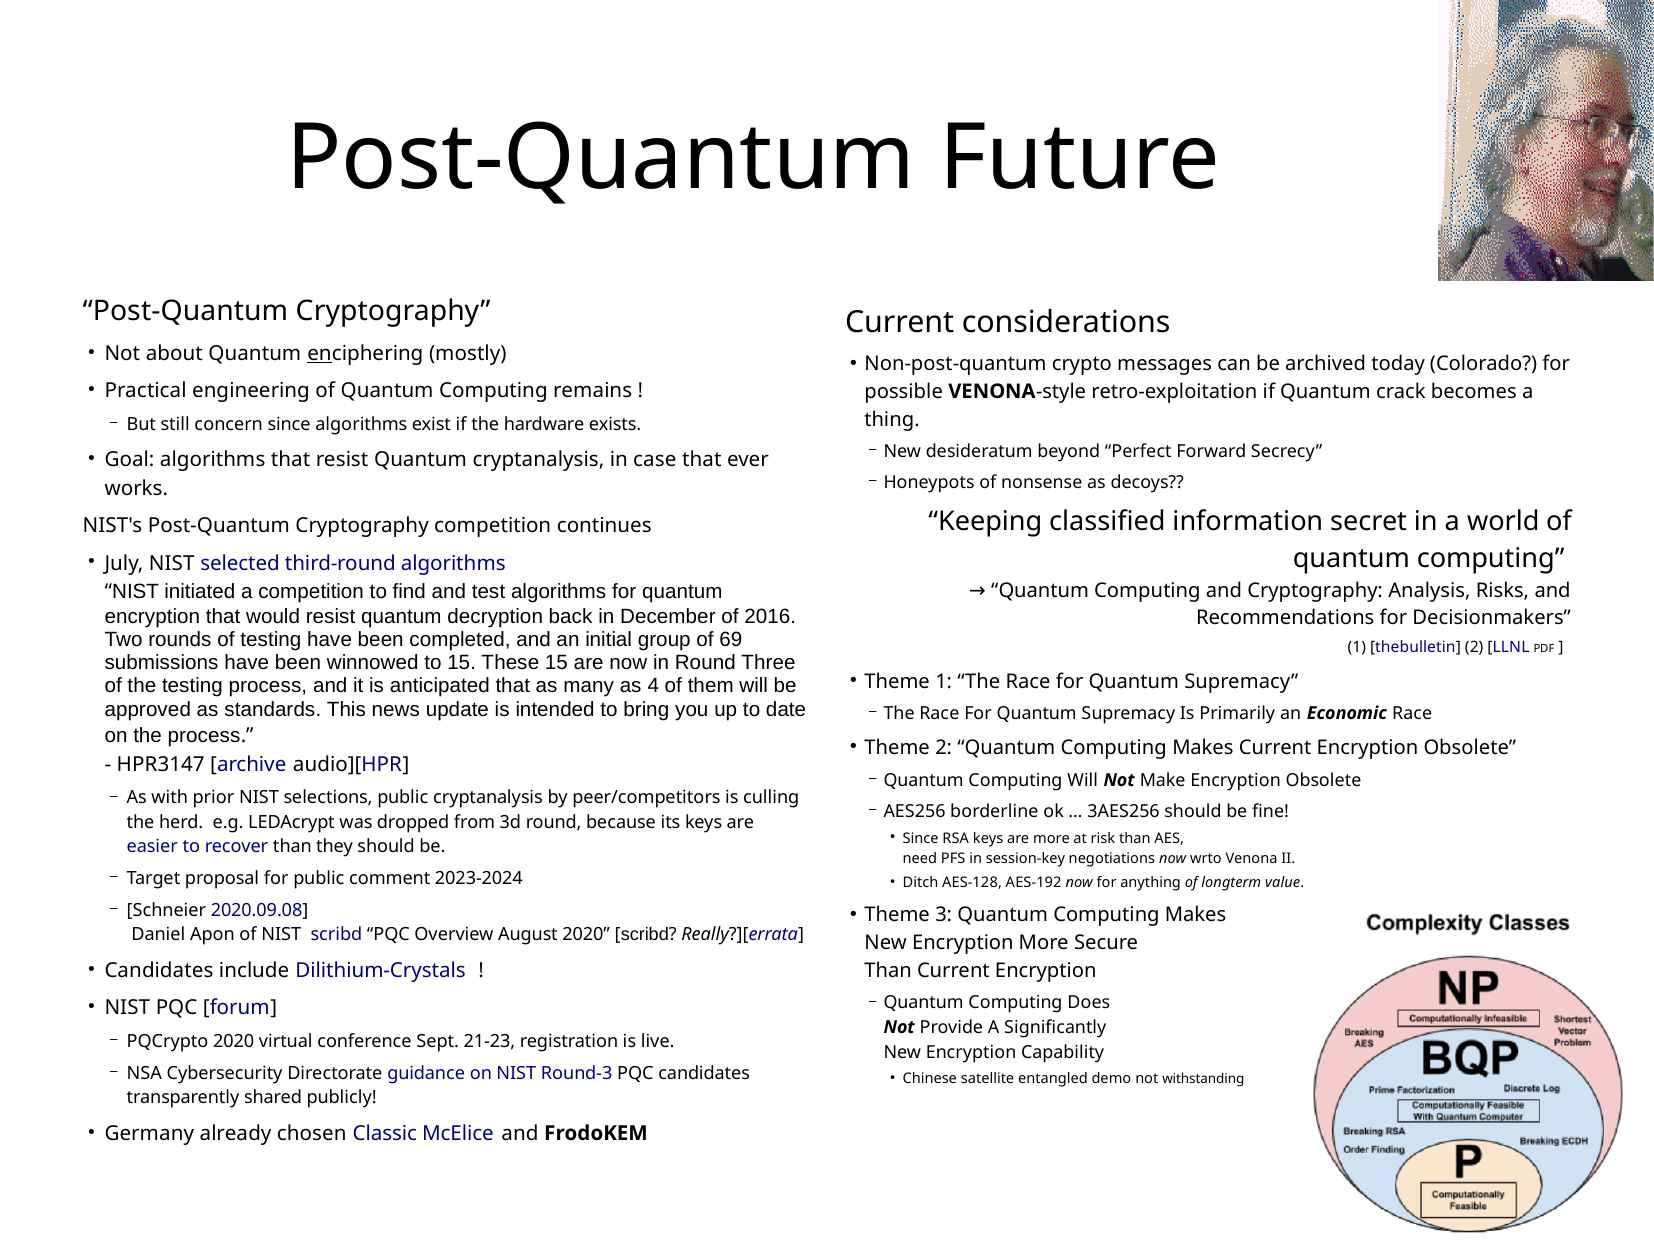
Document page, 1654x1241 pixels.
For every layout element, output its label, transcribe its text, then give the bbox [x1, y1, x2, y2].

picture [1275, 897, 1646, 1241]
list “Post-Quantum Cryptography” Not about Quantum enciphering (mostly) Practical engineering of Quantum Computing remains ! But still concern since algorithms exist if the hardware exists. Goal: algorithms that resist Quantum cryptanalysis, in case that ever works. NIST's Post-Quantum Cryptography competition continues July, NIST selected third-round algorithms “NIST initiated a competition to find and test algorithms for quantum encryption that would resist quantum decryption back in December of 2016. Two rounds of testing have been completed, and an initial group of 69 submissions have been winnowed to 15. These 15 are now in Round Three of the testing process, and it is anticipated that as many as 4 of them will be approved as standards. This news update is intended to bring you up to date on the process.” - HPR3147 [archive audio][HPR] As with prior NIST selections, public cryptanalysis by peer/competitors is culling the herd. e.g. LEDAcrypt was dropped from 3d round, because its keys are easier to recover than they should be. Target proposal for public comment 2023-2024 [Schneier 2020.09.08] Daniel Apon of NIST scribd “PQC Overview August 2020” [scribd? Really?][errata] Candidates include Dilithium-Crystals ! NIST PQC [forum] PQCrypto 2020 virtual conference Sept. 21-23, registration is live. NSA Cybersecurity Directorate guidance on NIST Round-3 PQC candidates transparently shared publicly! Germany already chosen Classic McElice and FrodoKEM [82, 290, 809, 1171]
picture [1438, 0, 1654, 281]
list Current considerations Non-post-quantum crypto messages can be archived today (Colorado?) for possible VENONA-style retro-exploitation if Quantum crack becomes a thing. New desideratum beyond “Perfect Forward Secrecy” Honeypots of nonsense as decoys?? “Keeping classified information secret in a world of quantum computing” → “Quantum Computing and Cryptography: Analysis, Risks, and Recommendations for Decisionmakers” (1) [thebulletin] (2) [LLNL PDF ] Theme 1: “The Race for Quantum Supremacy” The Race For Quantum Supremacy Is Primarily an Economic Race Theme 2: “Quantum Computing Makes Current Encryption Obsolete” Quantum Computing Will Not Make Encryption Obsolete AES256 borderline ok … 3AES256 should be fine! Since RSA keys are more at risk than AES, need PFS in session-key negotiations now wrto Venona II. Ditch AES-128, AES-192 now for anything of longterm value. Theme 3: Quantum Computing Makes New Encryption More Secure Than Current Encryption Quantum Computing Does Not Provide A Significantly New Encryption Capability Chinese satellite entangled demo not withstanding [845, 300, 1572, 1111]
title Post-Quantum Future [82, 49, 1426, 257]
